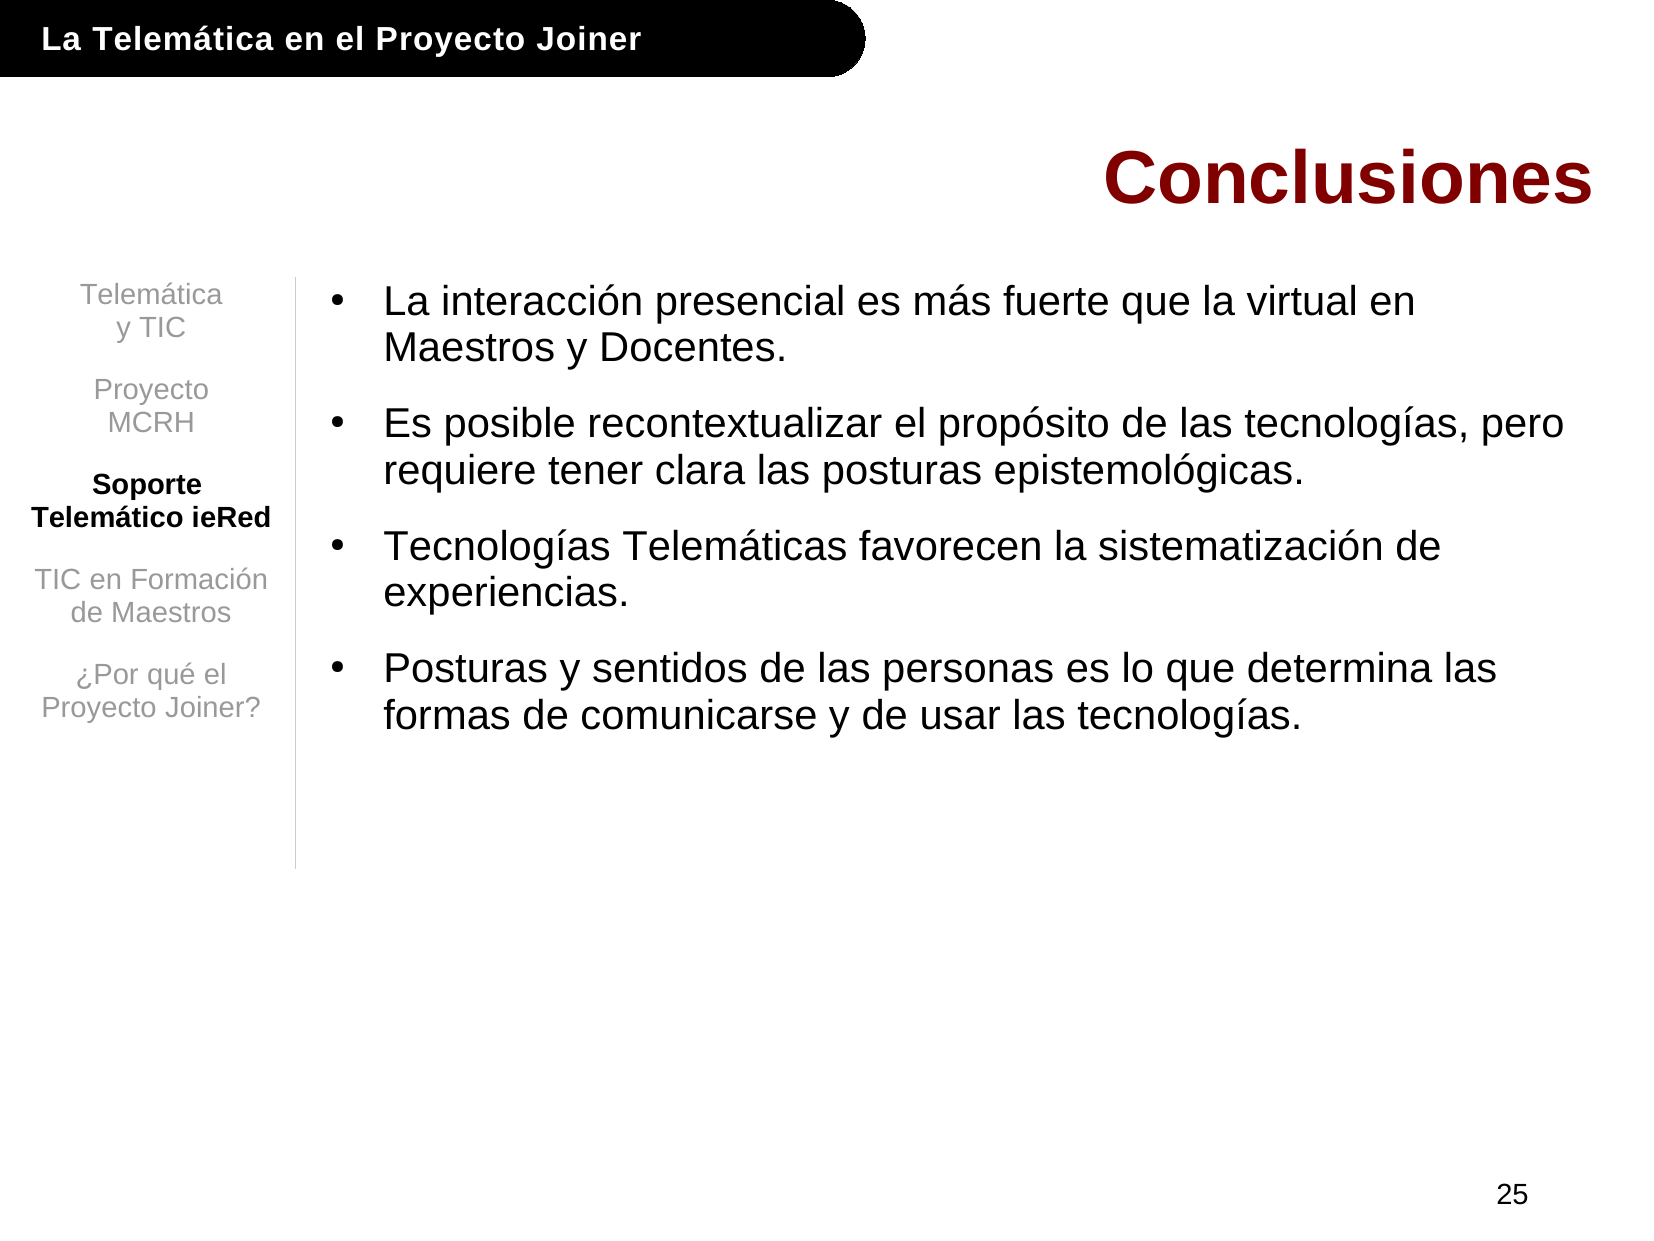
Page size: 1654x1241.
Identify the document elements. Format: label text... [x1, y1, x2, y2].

title Conclusiones [118, 118, 1595, 237]
list Telemática y TIC Proyecto MCRH Soporte Telemático ieRed TIC en Formación de Maestros ¿Por qué el Proyecto Joiner? [18, 277, 285, 862]
list La interacción presencial es más fuerte que la virtual en Maestros y Docentes. Es posible recontextualizar el propósito de las tecnologías, pero requiere tener clara las posturas epistemológicas. Tecnologías Telemáticas favorecen la sistematización de experiencias. Posturas y sentidos de las personas es lo que determina las formas de comunicarse y de usar las tecnologías. [312, 277, 1595, 1142]
